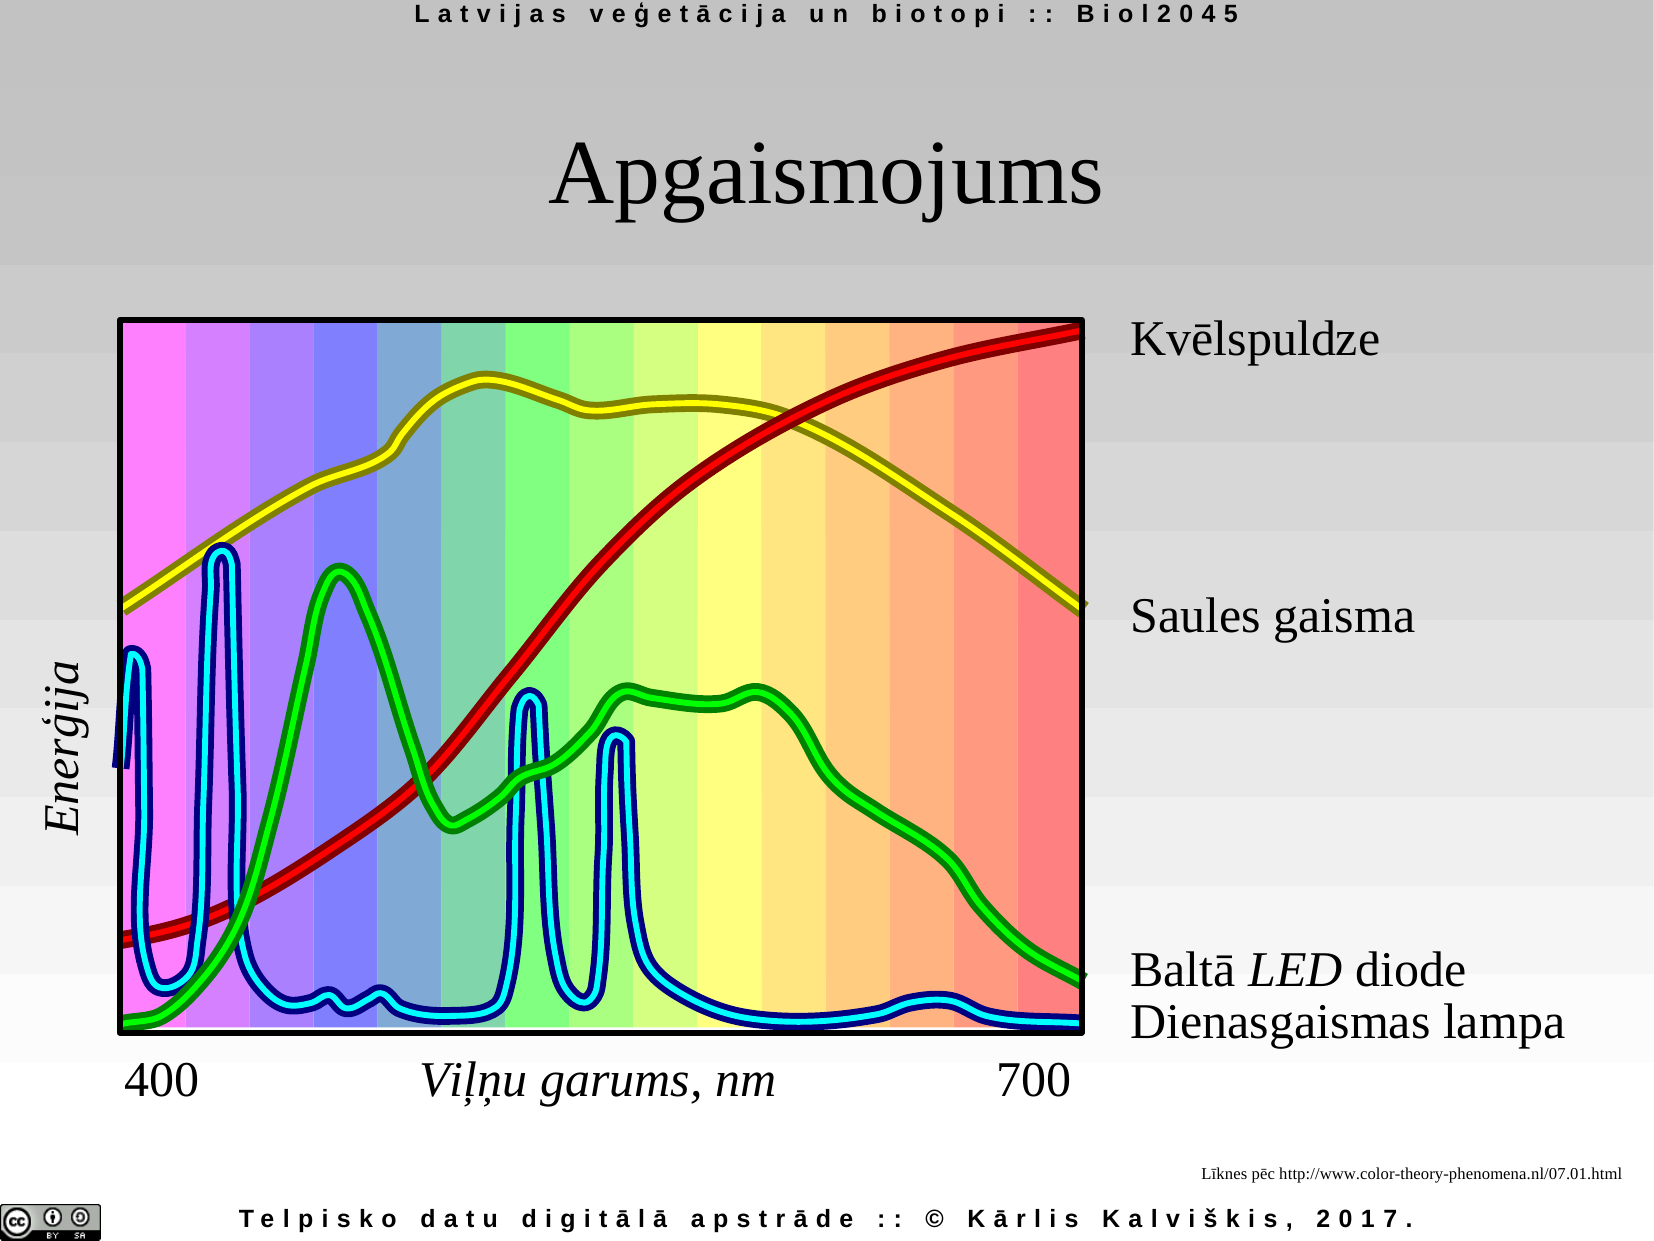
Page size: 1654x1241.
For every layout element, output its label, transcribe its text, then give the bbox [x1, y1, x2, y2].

text_box [123, 323, 1068, 595]
text_box Dienasgaismas lampa [1130, 993, 1567, 1049]
picture [0, 0, 1654, 1241]
text_box Enerģija [34, 660, 90, 836]
text_box [264, 581, 411, 879]
text_box [123, 566, 202, 925]
text_box Līknes pēc http://www.color-theory-phenomena.nl/07.01.html [1202, 1164, 1624, 1184]
text_box [158, 747, 747, 1028]
text_box Saules gaisma [1130, 588, 1416, 644]
text_box [204, 919, 229, 961]
text_box 400 [124, 1052, 200, 1108]
text_box [248, 797, 507, 1007]
text_box Viļņu garums, nm [419, 1052, 777, 1108]
text_box [853, 1009, 996, 1028]
text_box [233, 389, 766, 872]
text_box [210, 563, 228, 906]
text_box [123, 948, 171, 1014]
text_box Kvēlspuldze [1130, 311, 1381, 367]
text_box [601, 701, 1079, 1014]
text_box [552, 735, 601, 993]
text_box 700 [996, 1052, 1072, 1108]
title Apgaismojums [29, 49, 1625, 296]
text_box Baltā LED diode [1130, 942, 1467, 998]
text_box [123, 726, 135, 930]
text_box [526, 712, 532, 764]
text_box [433, 430, 1079, 968]
text_box [151, 935, 189, 979]
text_box [813, 341, 1079, 594]
